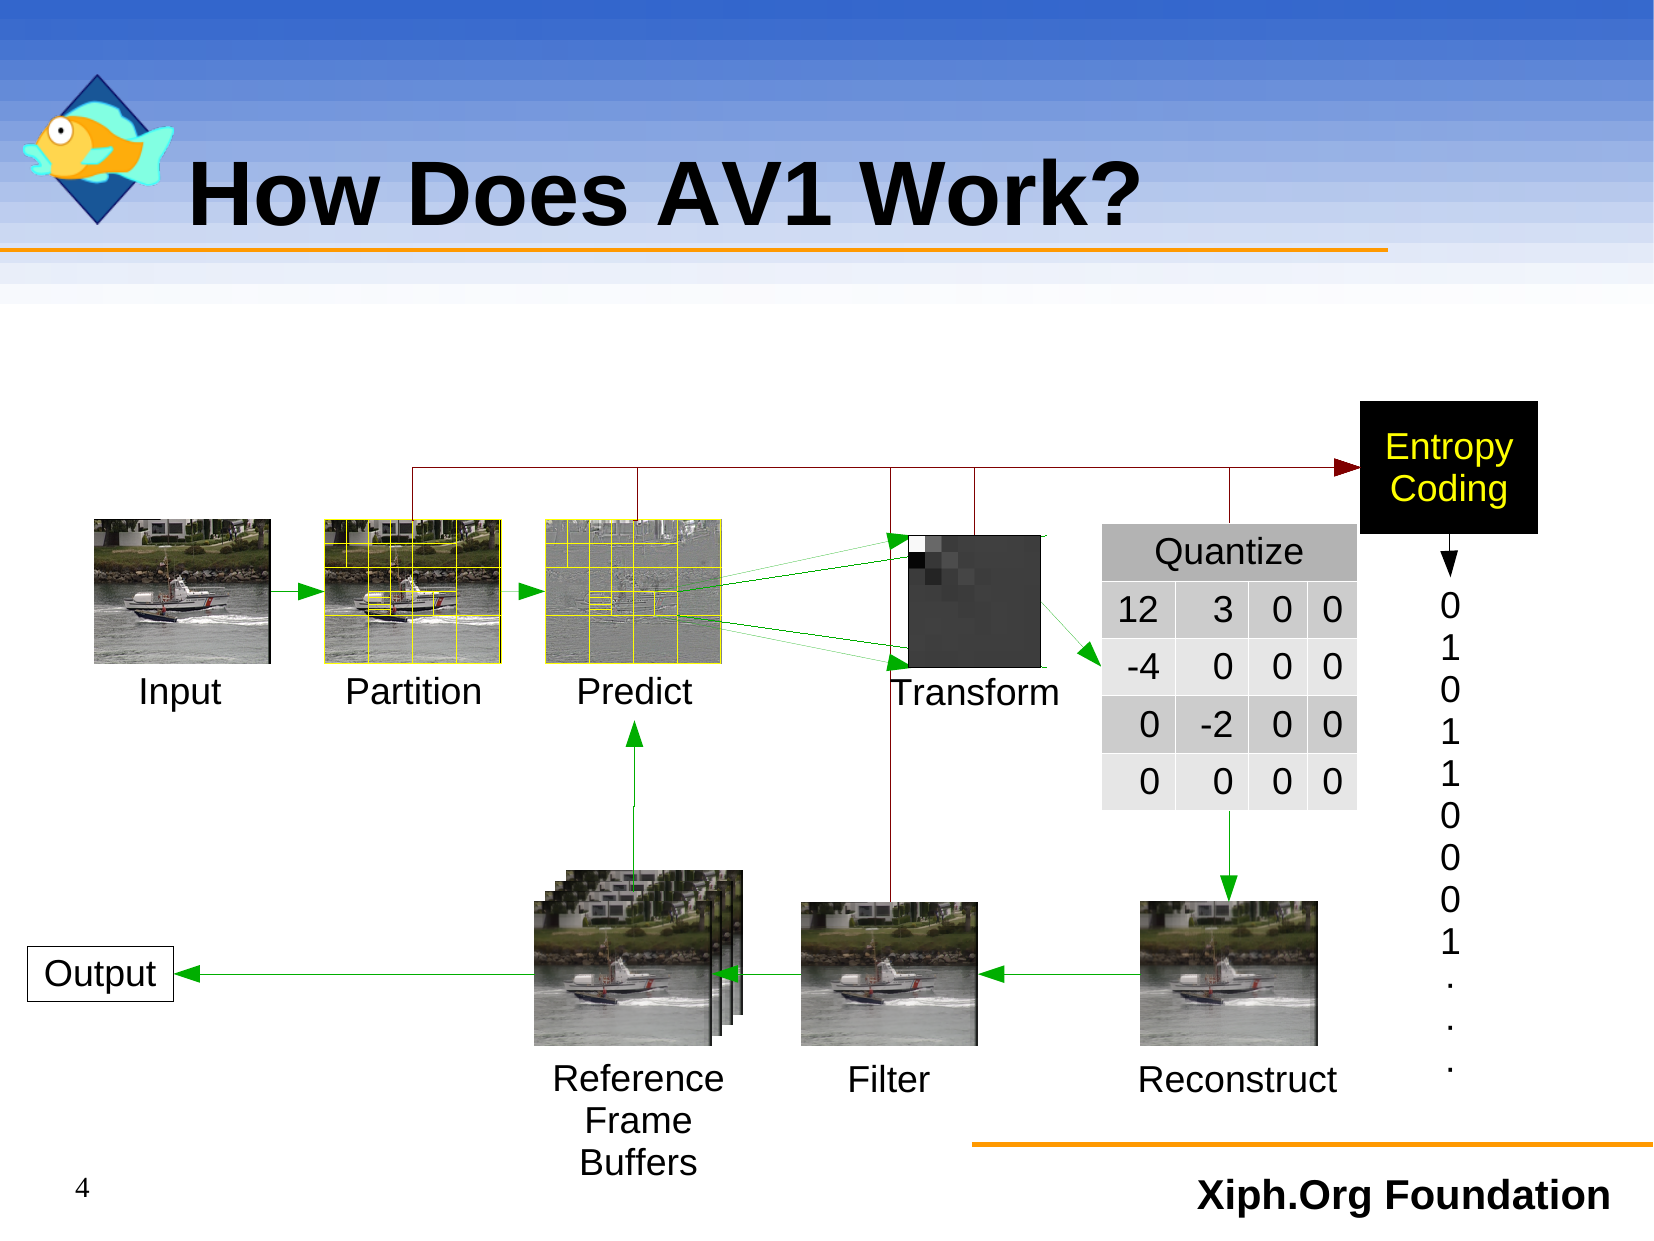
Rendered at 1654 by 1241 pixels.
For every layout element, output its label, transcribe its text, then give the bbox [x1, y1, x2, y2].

text_box Predict [548, 664, 721, 721]
table_cell 12 [1102, 582, 1175, 638]
table_cell 0 [1102, 696, 1175, 753]
title How Does AV1 Work? [187, 37, 1571, 245]
table_cell 0 [1249, 582, 1307, 638]
table_cell 0 [1176, 754, 1248, 810]
text_box Input [94, 663, 266, 721]
text_box Transform [862, 663, 1088, 763]
table_cell 0 [1308, 754, 1357, 810]
table_cell 0 [1308, 582, 1357, 638]
table_cell 0 [1249, 696, 1307, 753]
text_box Partition [327, 664, 500, 721]
table_cell -2 [1176, 696, 1248, 753]
table_cell 0 [1176, 639, 1248, 695]
text_box Output [27, 946, 174, 1002]
table_cell 0 [1249, 754, 1307, 810]
table_cell 0 [1308, 696, 1357, 753]
table_header Quantize [1102, 524, 1357, 581]
table_cell 3 [1176, 582, 1248, 638]
text_box Reference Frame Buffers [518, 1050, 758, 1234]
table_cell -4 [1102, 639, 1175, 695]
text_box Filter [803, 1050, 975, 1108]
table_cell 0 [1249, 639, 1307, 695]
picture [0, 0, 1654, 1241]
text_box Reconstruct [1087, 1050, 1388, 1150]
table_cell 0 [1102, 754, 1175, 810]
text_box Entropy Coding [1360, 401, 1538, 534]
table_cell 0 [1308, 639, 1357, 695]
text_box 0 1 0 1 1 0 0 0 1 · · · [1413, 577, 1489, 1097]
